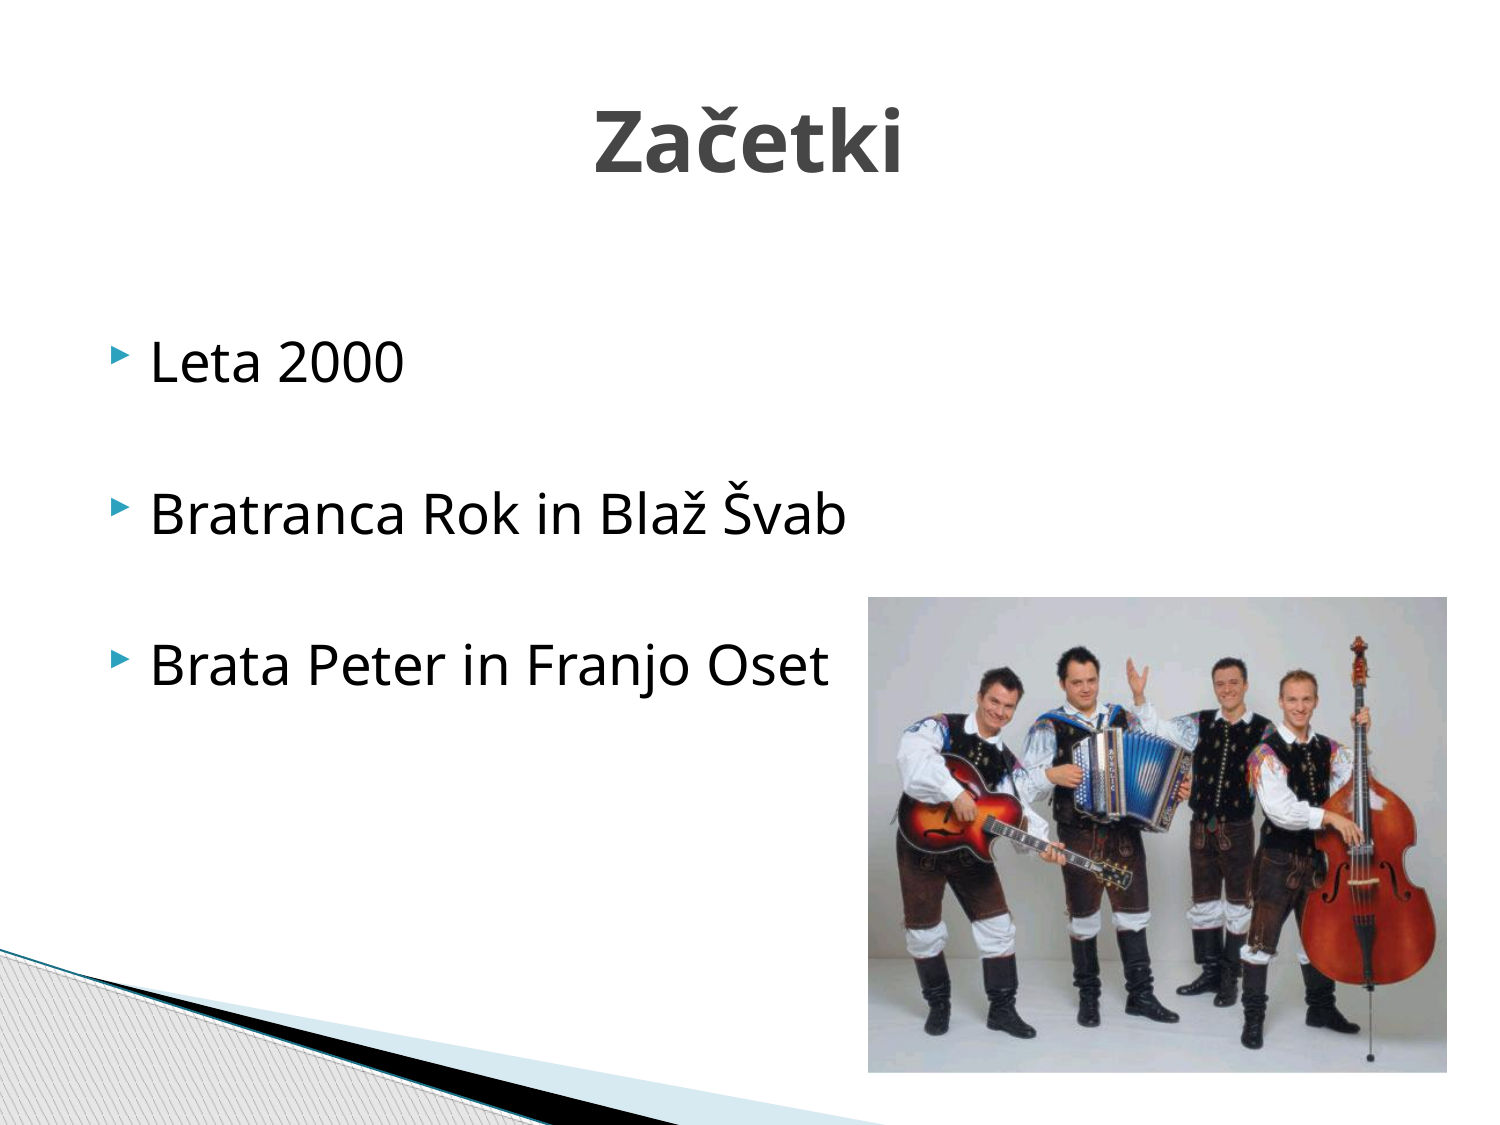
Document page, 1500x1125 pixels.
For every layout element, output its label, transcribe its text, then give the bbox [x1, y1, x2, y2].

list Leta 2000 Bratranca Rok in Blaž Švab Brata Peter in Franjo Oset [75, 242, 1425, 986]
picture [868, 597, 1447, 1074]
title Začetki [75, 45, 1425, 233]
